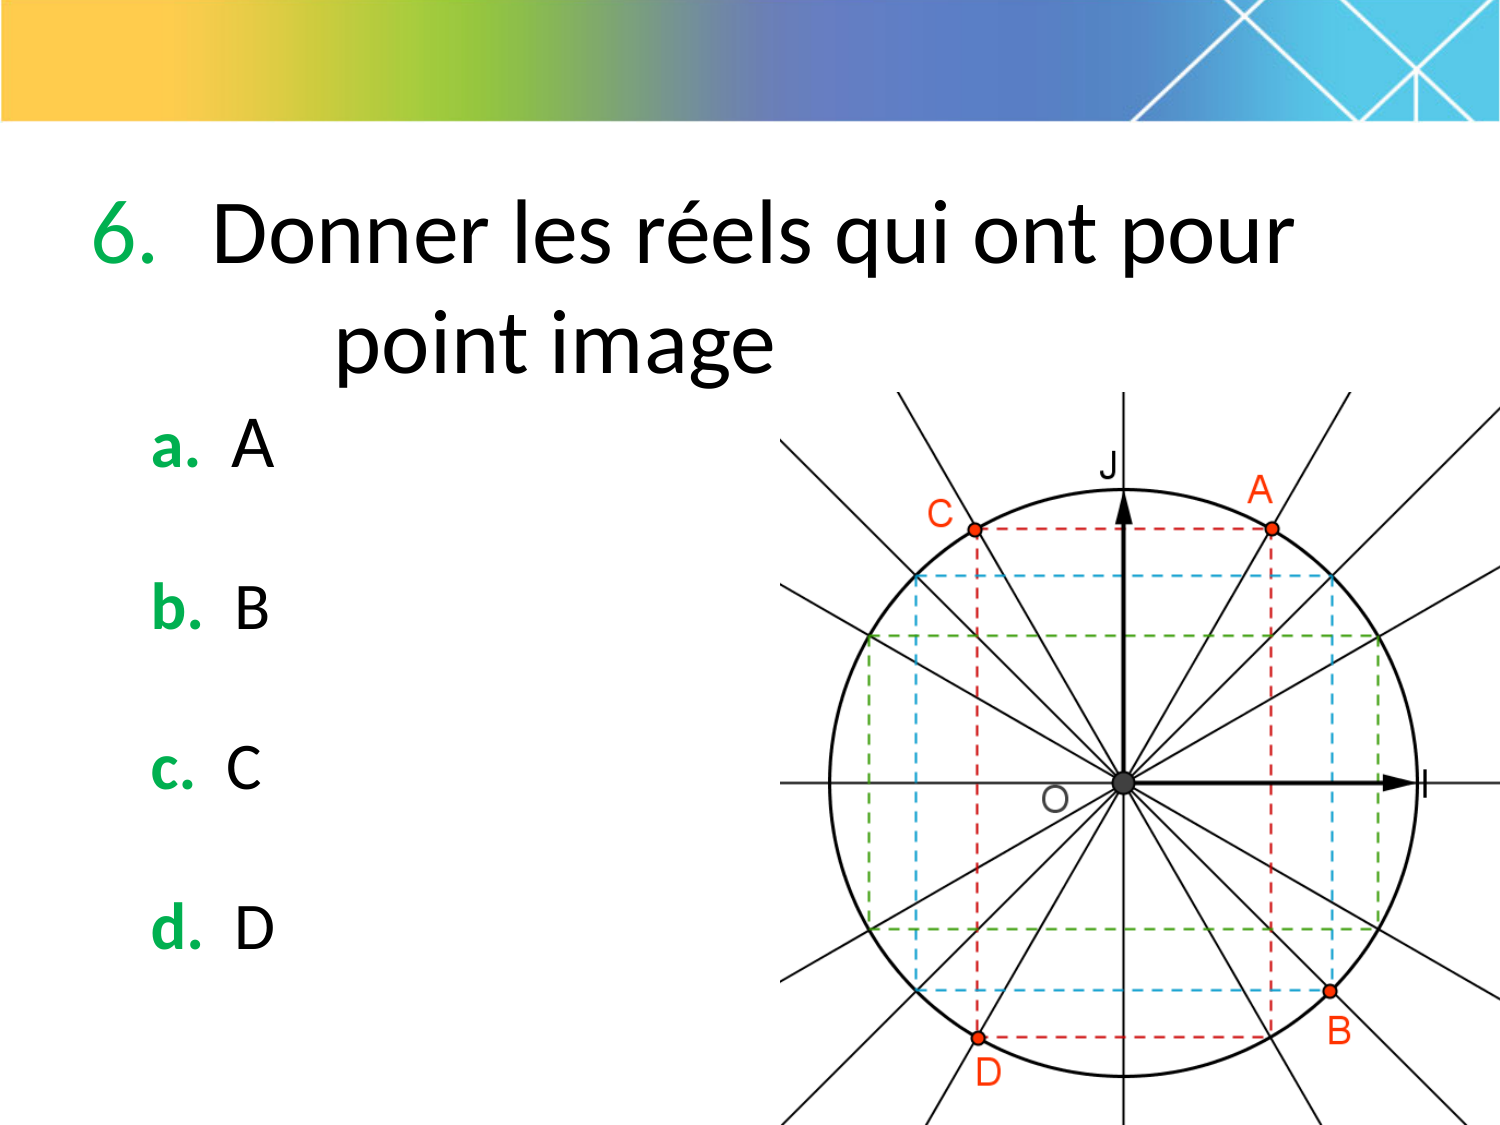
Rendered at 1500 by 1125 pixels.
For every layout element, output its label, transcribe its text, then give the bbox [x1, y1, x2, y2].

title Donner les réels qui ont pour point image [75, 164, 1426, 305]
picture [780, 392, 1500, 1125]
picture [0, 0, 1500, 123]
text_box a. A b. B c. C d. D [135, 385, 821, 971]
